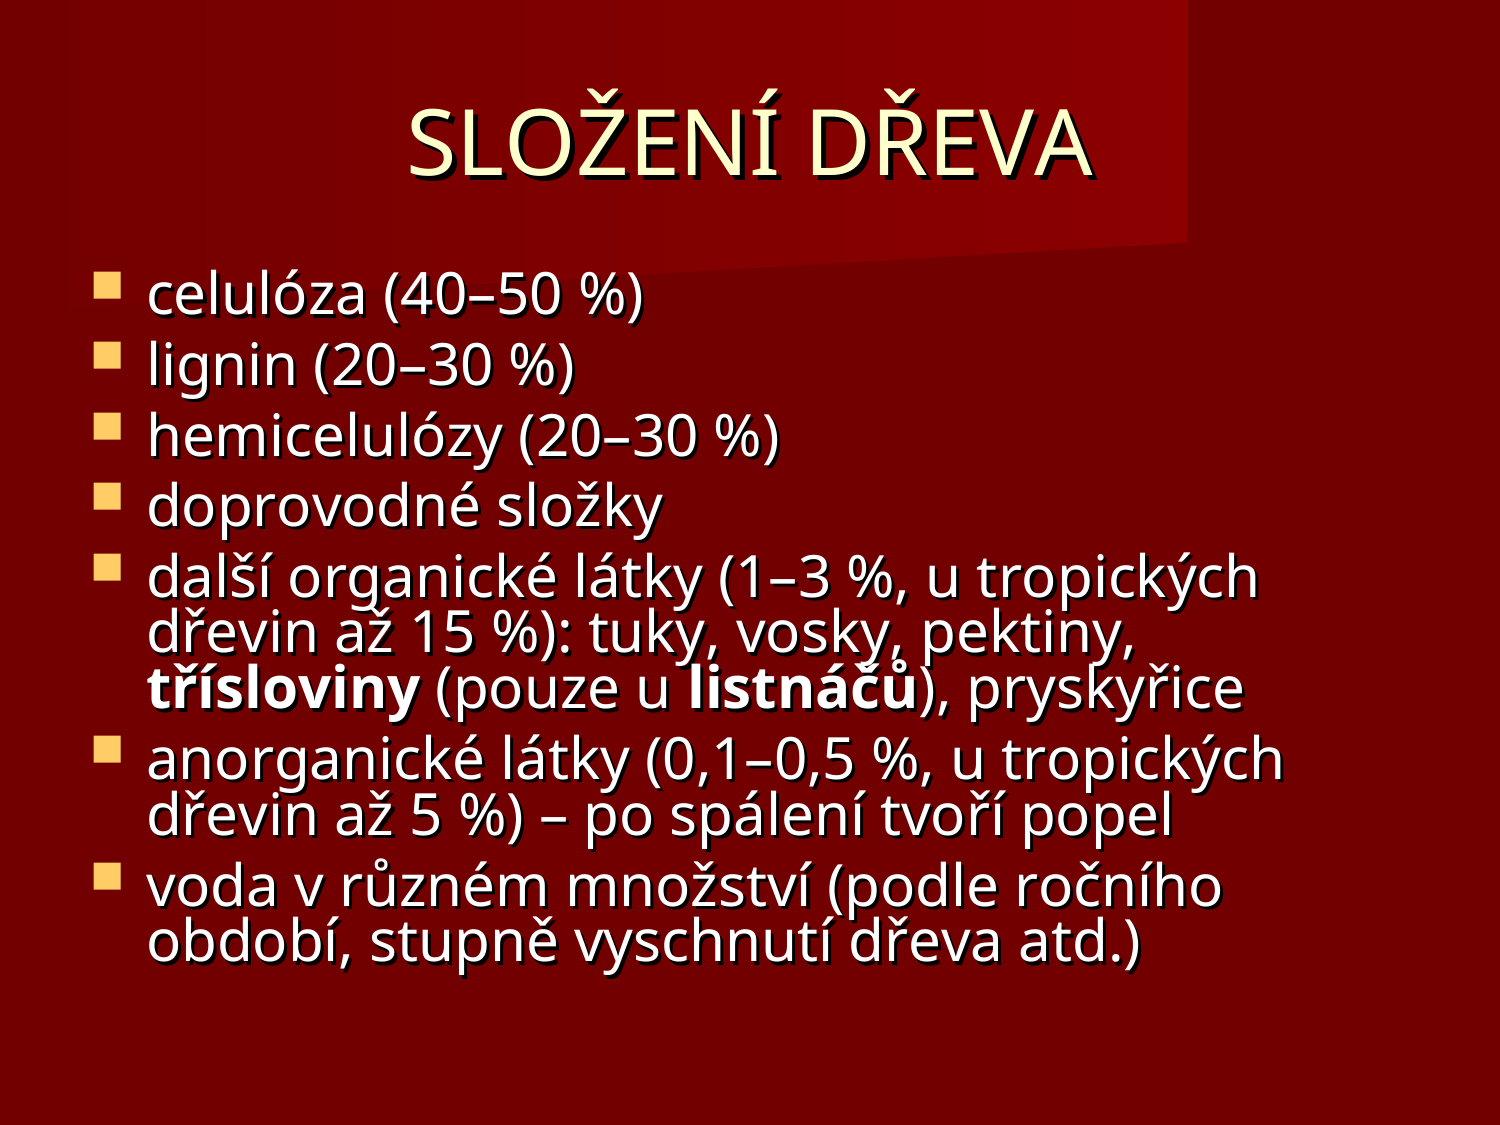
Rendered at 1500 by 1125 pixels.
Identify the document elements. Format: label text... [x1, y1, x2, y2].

title SLOŽENÍ DŘEVA [75, 45, 1426, 233]
list celulóza (40–50 %) lignin (20–30 %) hemicelulózy (20–30 %) doprovodné složky další organické látky (1–3 %, u tropických dřevin až 15 %): tuky, vosky, pektiny, třísloviny (pouze u listnáčů), pryskyřice anorganické látky (0,1–0,5 %, u tropických dřevin až 5 %) – po spálení tvoří popel voda v různém množství (podle ročního období, stupně vyschnutí dřeva atd.) [75, 262, 1426, 1001]
